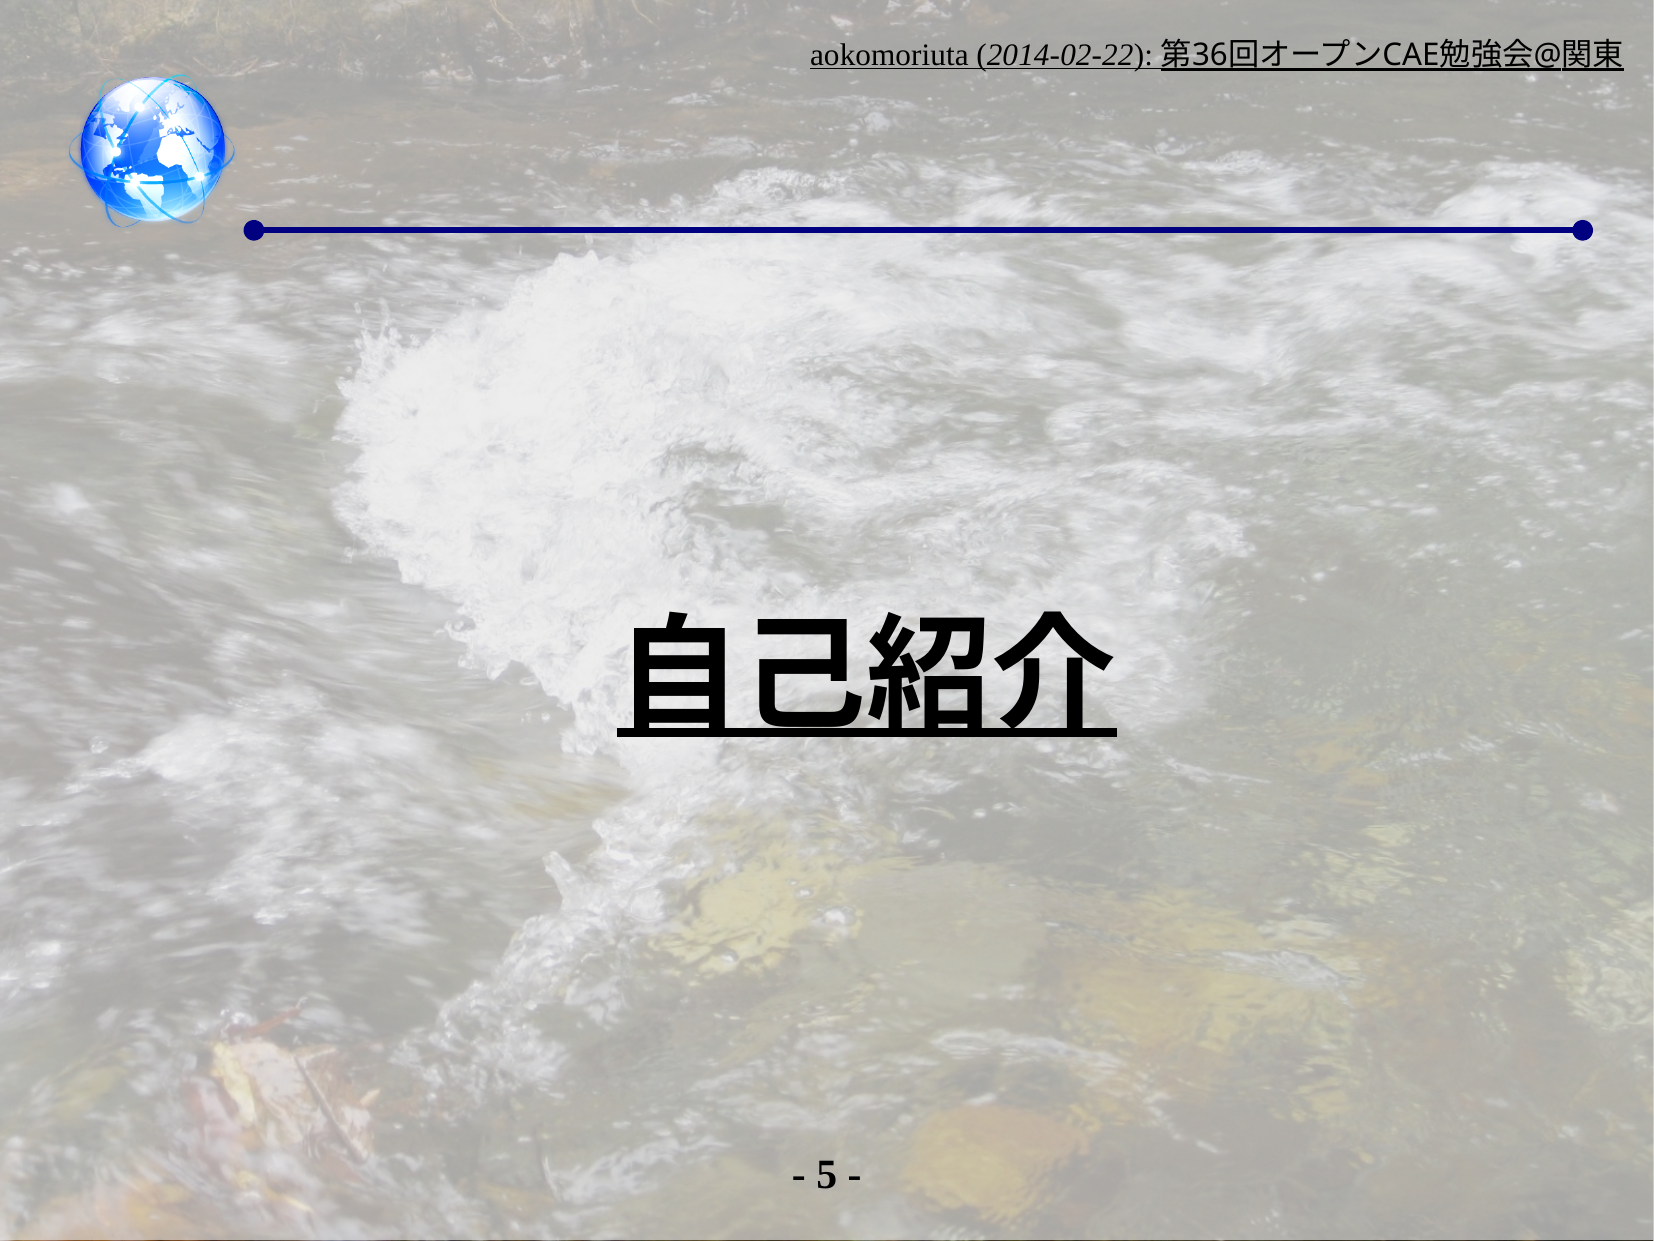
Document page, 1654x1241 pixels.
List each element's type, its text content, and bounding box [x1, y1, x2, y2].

text_box 自己紹介 [29, 570, 1625, 759]
picture [65, 64, 237, 236]
